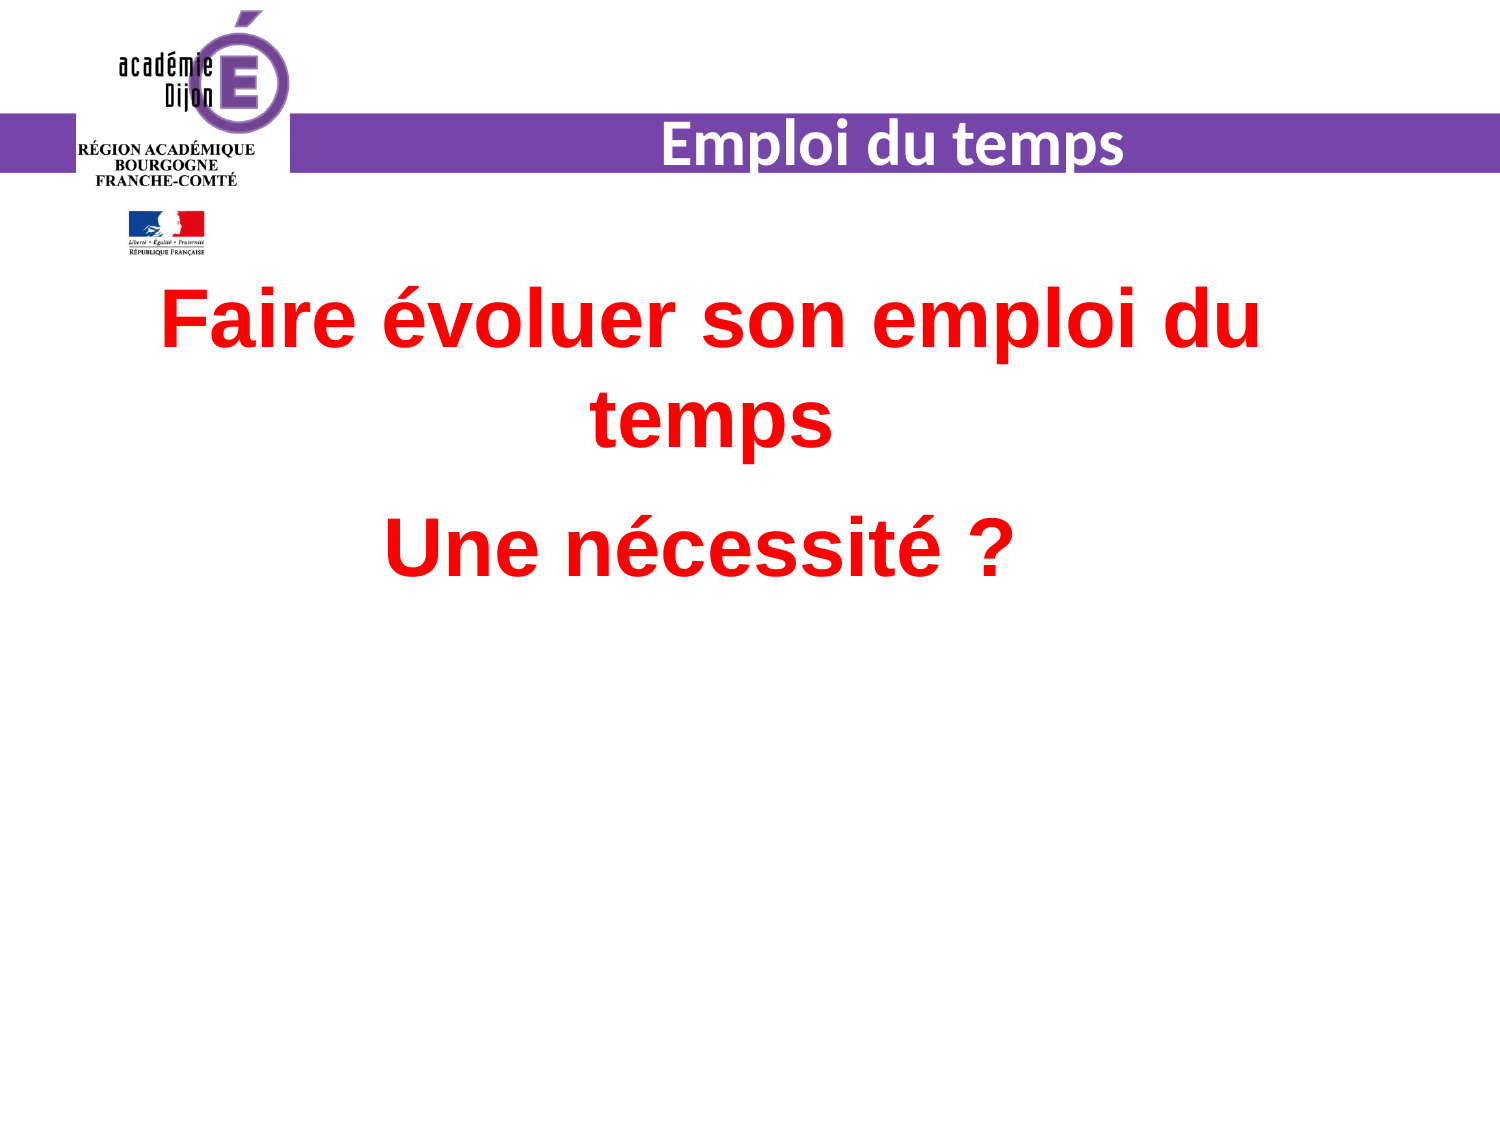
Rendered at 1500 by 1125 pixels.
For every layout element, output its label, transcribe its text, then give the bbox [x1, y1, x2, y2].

text_box Faire évoluer son emploi du temps Une nécessité ? [37, 256, 1387, 1030]
title Emploi du temps [360, 45, 1425, 233]
picture [76, 8, 290, 256]
